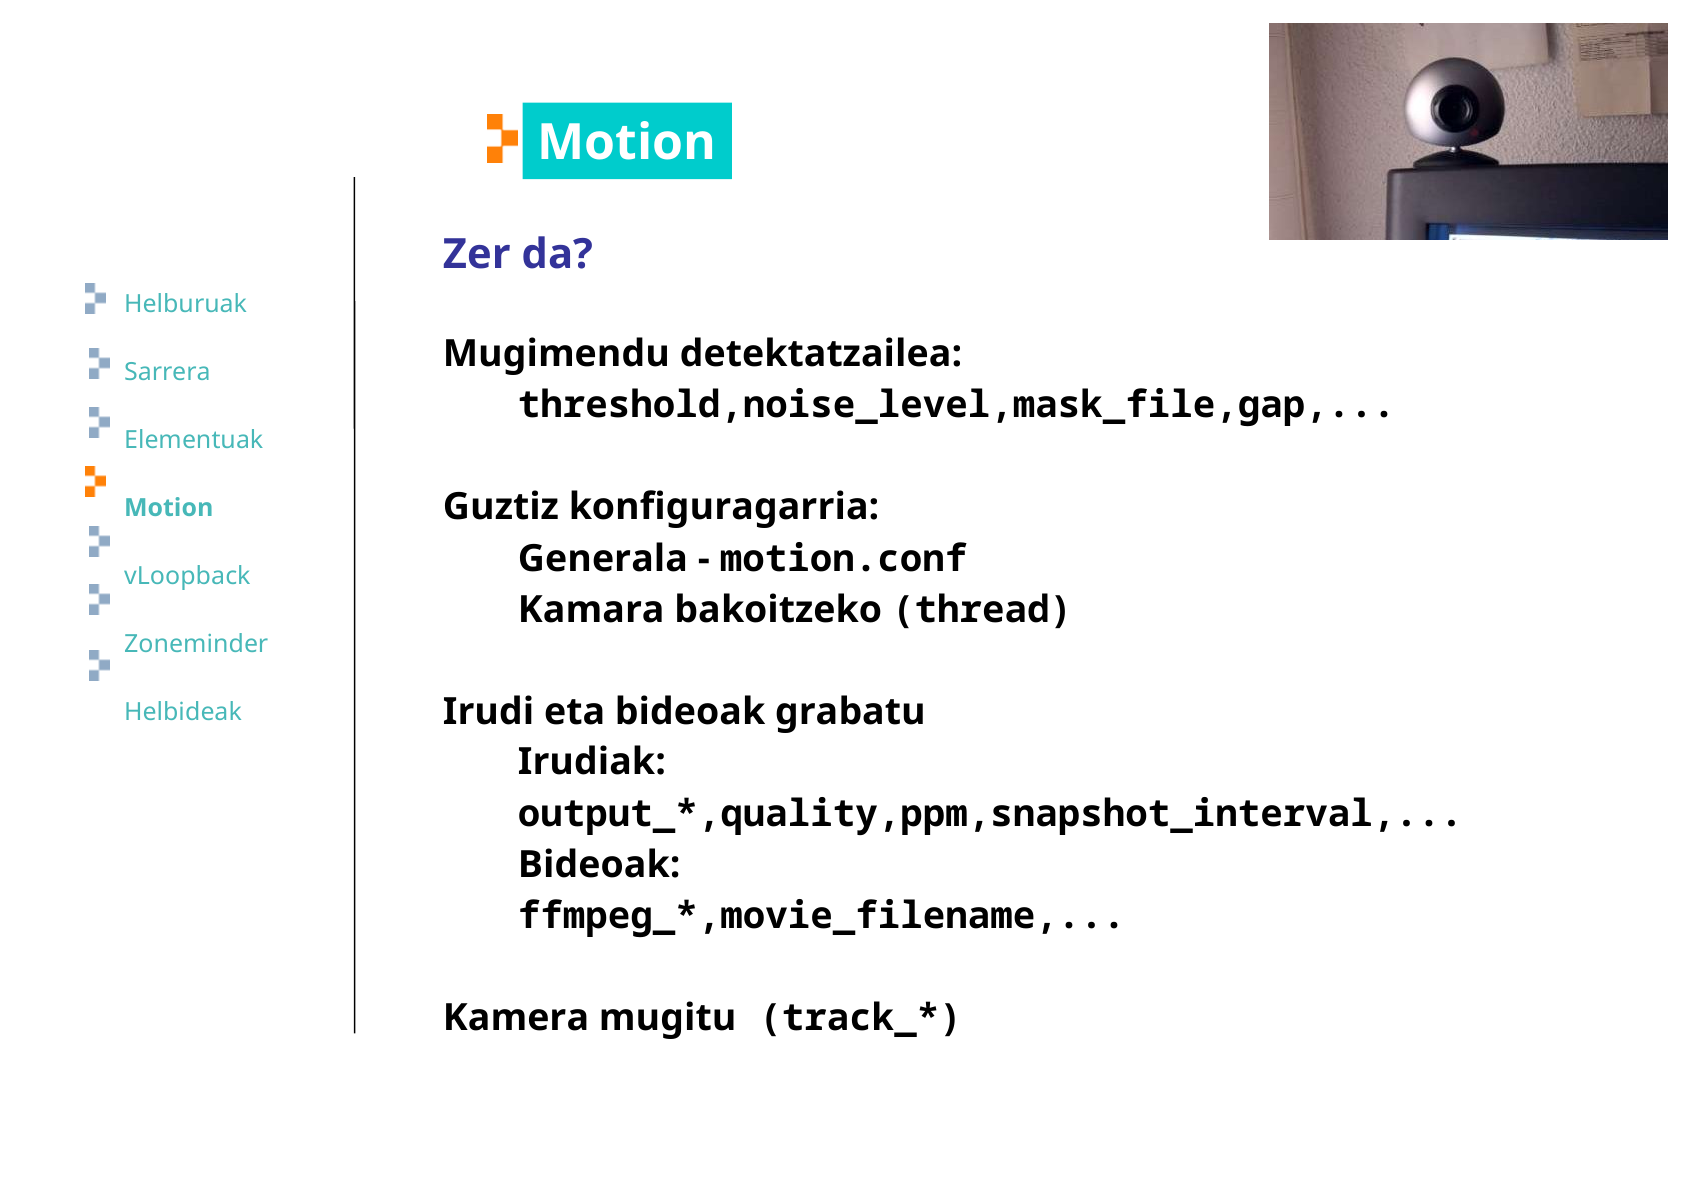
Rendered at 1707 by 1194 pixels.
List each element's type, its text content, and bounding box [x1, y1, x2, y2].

text_box Zer da? Mugimendu detektatzailea: threshold,noise_level,mask_file,gap,... Guztiz konfiguragarria: Generala - motion.conf Kamara bakoitzeko (thread) Irudi eta bideoak grabatu Irudiak: output_*,quality,ppm,snapshot_interval,... Bideoak: ffmpeg_*,movie_filename,... Kamera mugitu (track_*) [428, 193, 1634, 1152]
picture [85, 283, 106, 314]
picture [85, 466, 106, 497]
picture [89, 650, 110, 681]
picture [89, 584, 110, 615]
text_box Helburuak Sarrera Elementuak Motion vLoopback Zoneminder Helbideak [109, 277, 370, 770]
picture [487, 114, 518, 163]
picture [1269, 23, 1668, 240]
picture [89, 348, 110, 379]
picture [89, 407, 110, 438]
text_box Motion [522, 102, 732, 180]
picture [89, 526, 110, 557]
